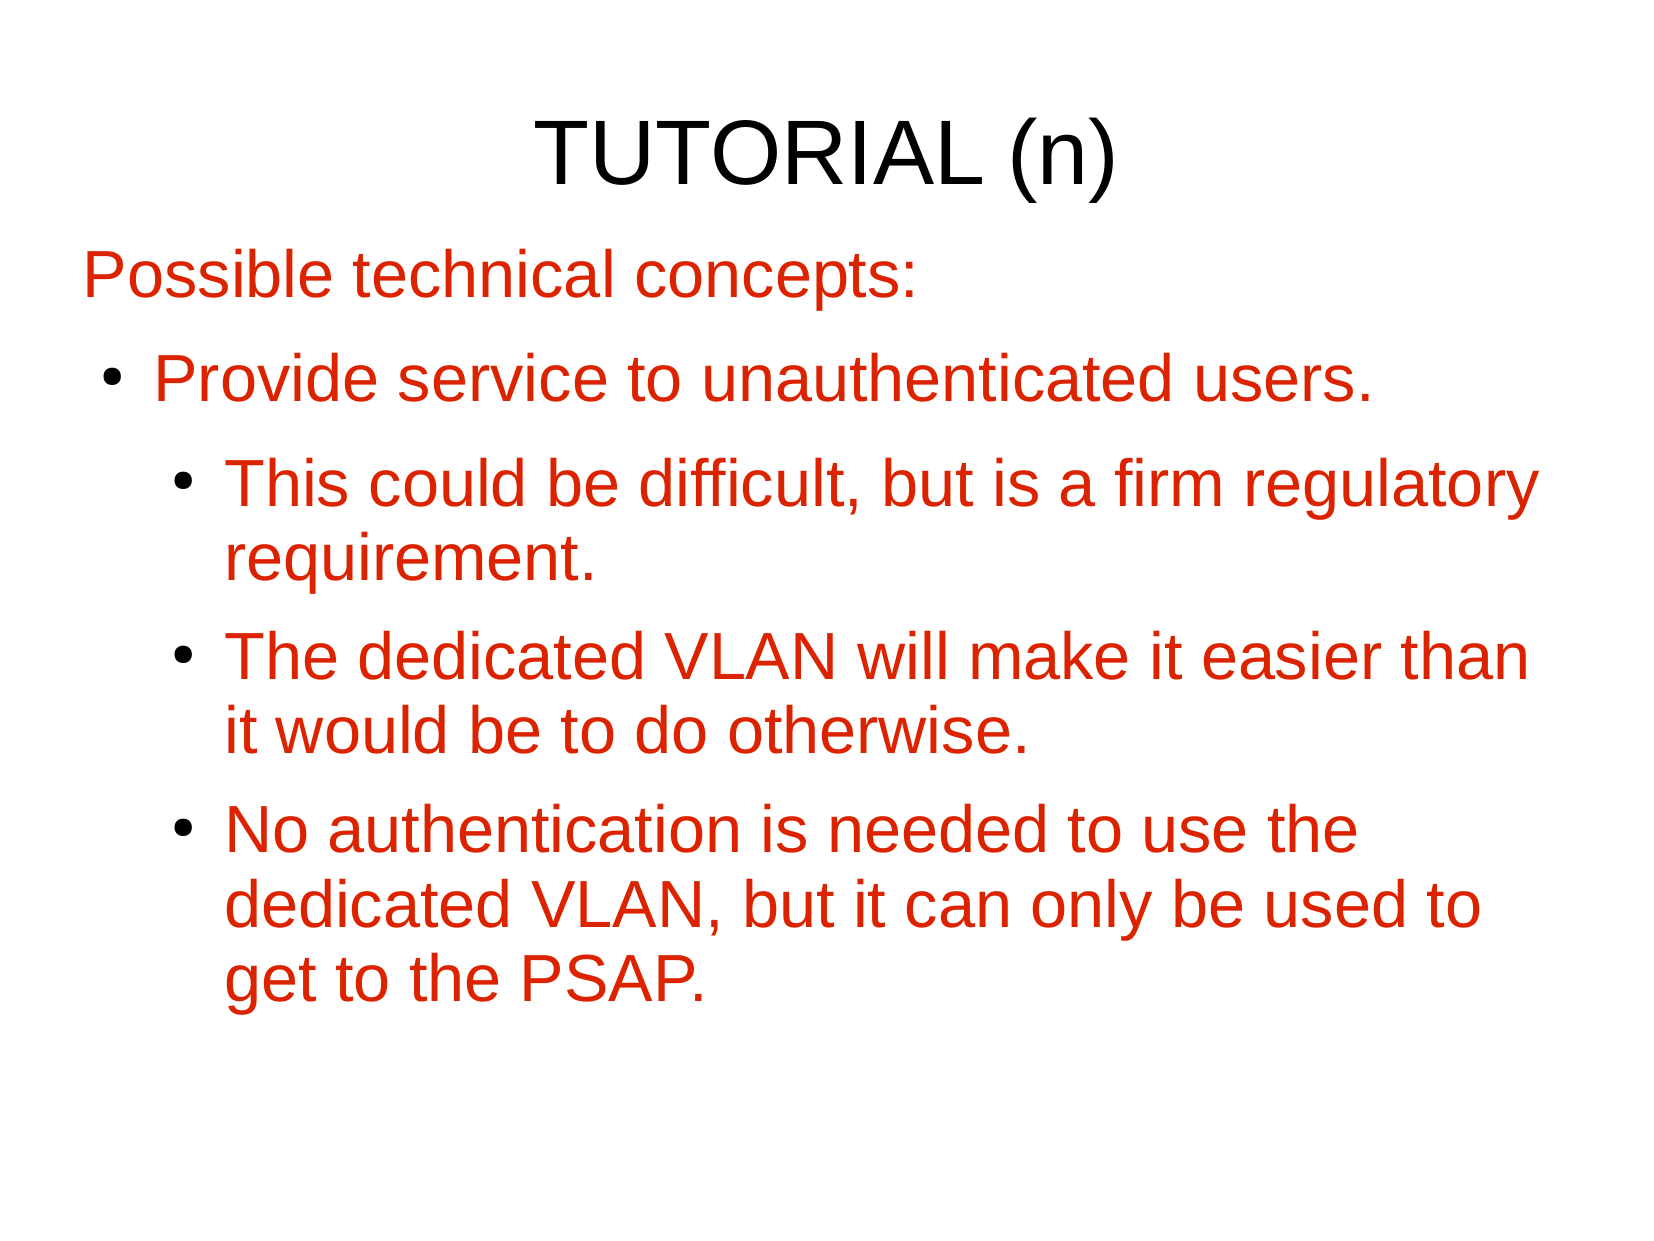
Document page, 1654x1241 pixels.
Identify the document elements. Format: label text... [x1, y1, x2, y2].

list Possible technical concepts: Provide service to unauthenticated users. This could be difficult, but is a firm regulatory requirement. The dedicated VLAN will make it easier than it would be to do otherwise. No authentication is needed to use the dedicated VLAN, but it can only be used to get to the PSAP. [82, 237, 1571, 1113]
title TUTORIAL (n) [82, 56, 1571, 237]
